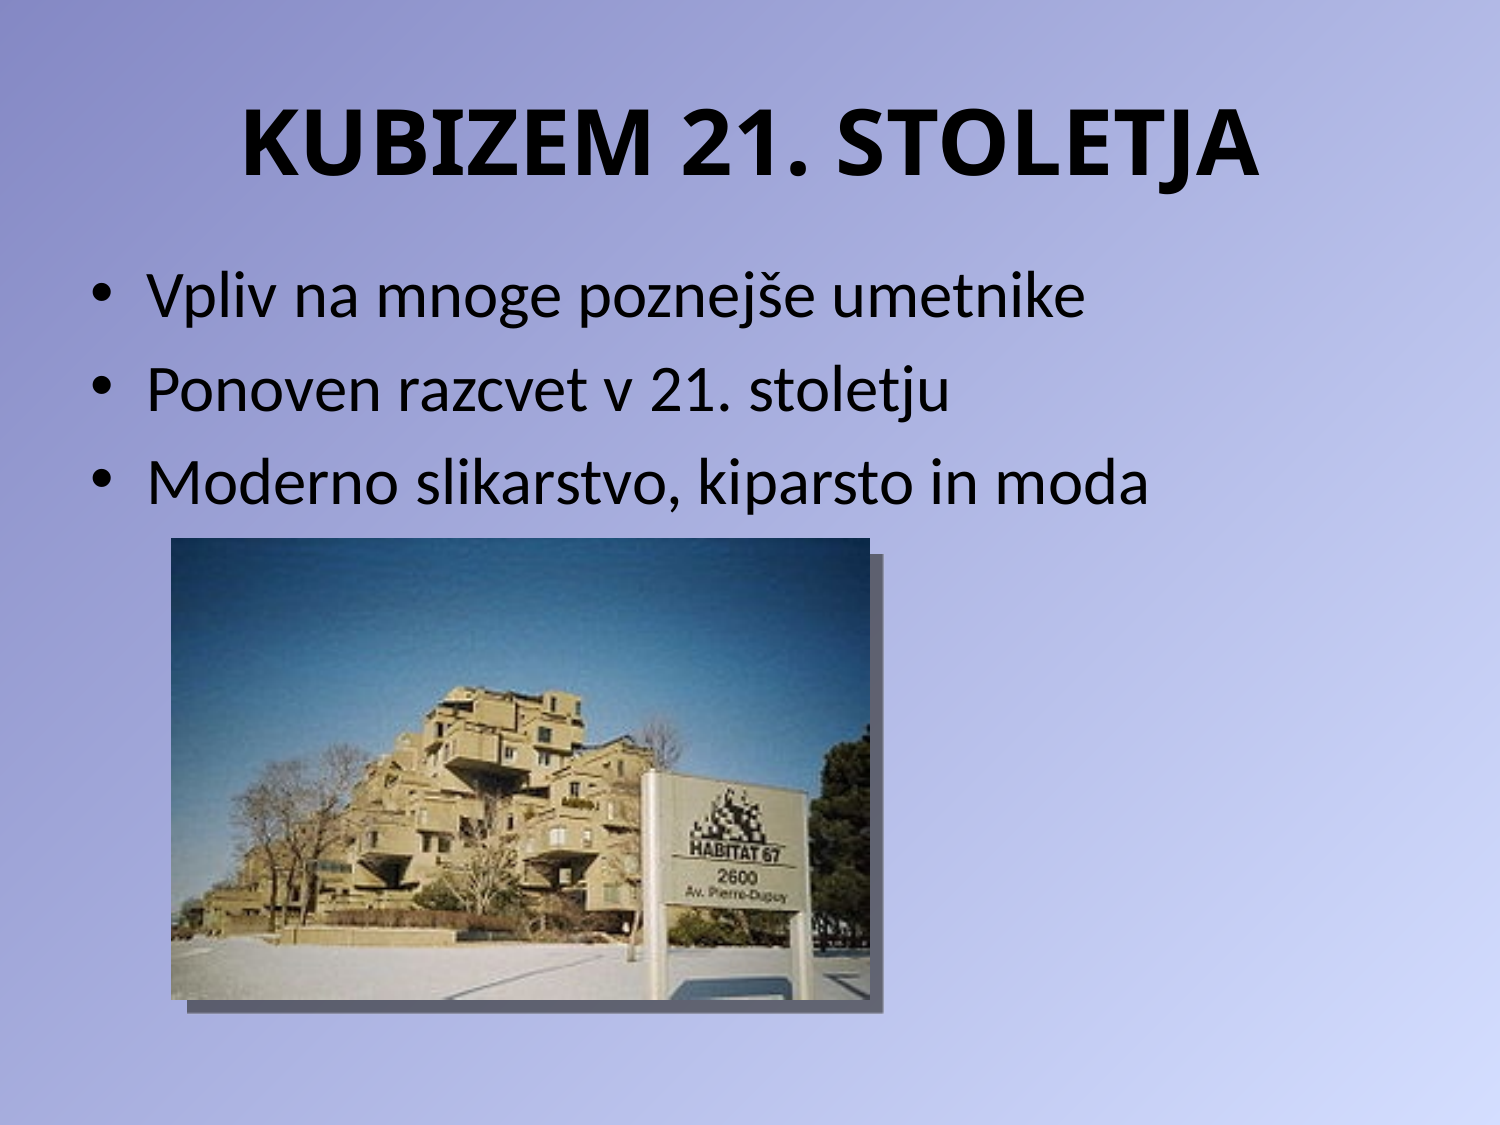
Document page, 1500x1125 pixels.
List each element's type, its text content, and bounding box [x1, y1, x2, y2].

picture [171, 538, 870, 1000]
list Vpliv na mnoge poznejše umetnike Ponoven razcvet v 21. stoletju Moderno slikarstvo, kiparsto in moda [75, 243, 1425, 1005]
title KUBIZEM 21. STOLETJA [75, 45, 1425, 233]
